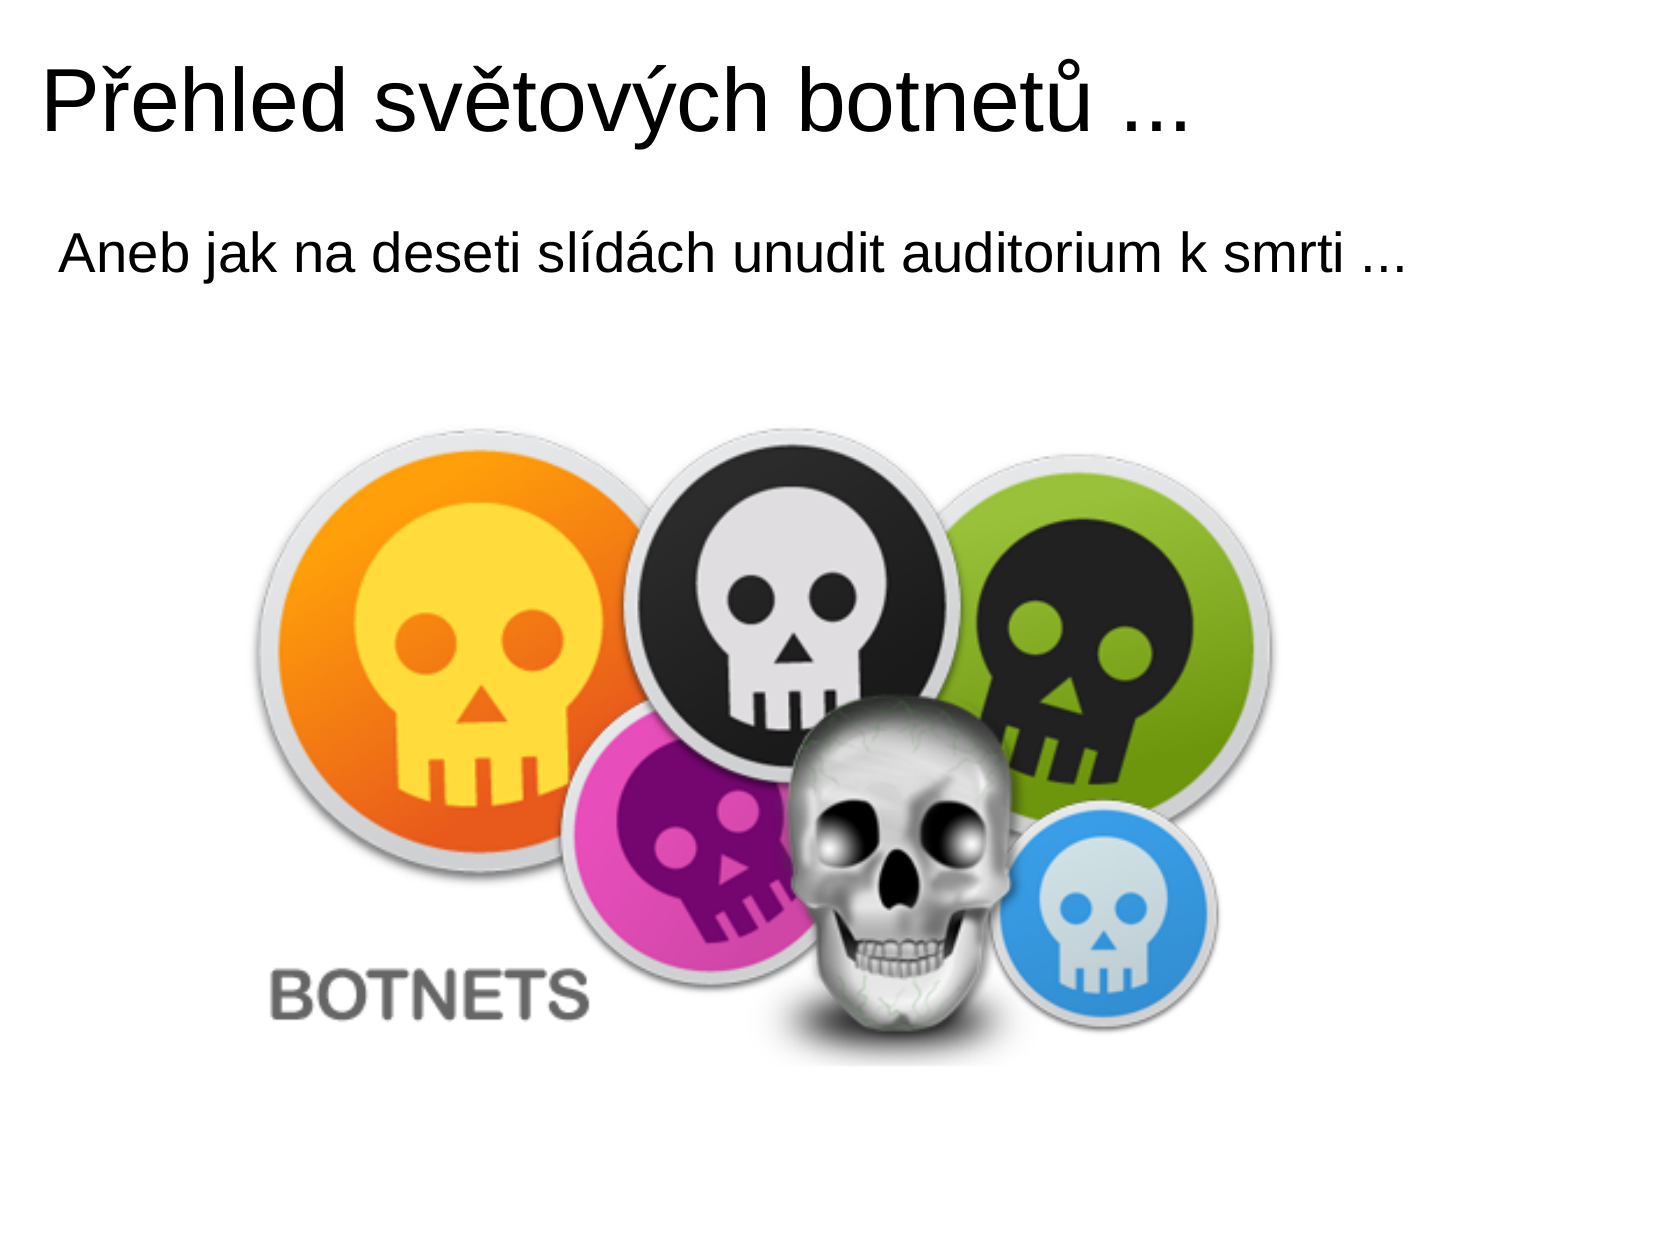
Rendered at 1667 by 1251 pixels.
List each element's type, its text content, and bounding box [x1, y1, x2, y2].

picture [199, 399, 1361, 1097]
list Aneb jak na deseti slídách unudit auditorium k smrti ... [59, 221, 1646, 1123]
title Přehled světových botnetů ... [40, 50, 1627, 201]
